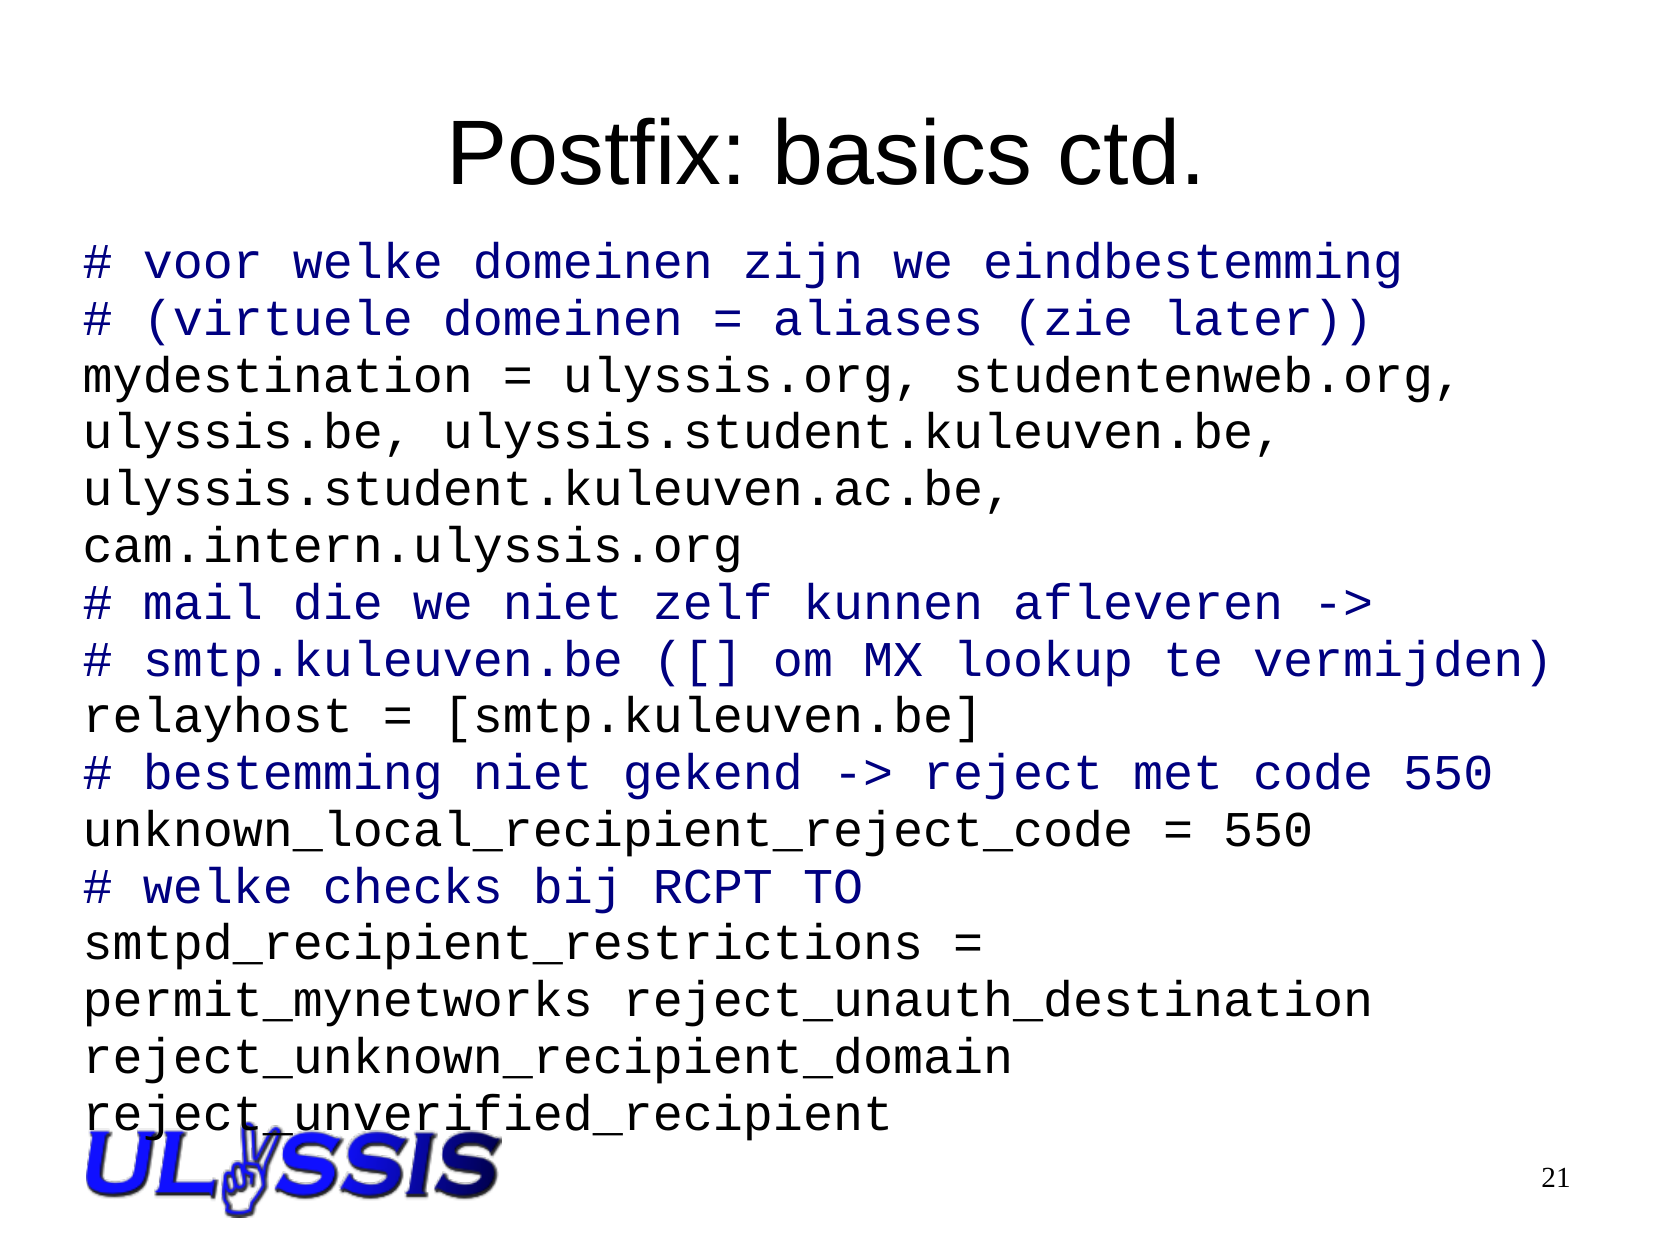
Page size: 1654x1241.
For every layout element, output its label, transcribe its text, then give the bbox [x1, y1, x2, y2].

title Postfix: basics ctd. [82, 56, 1571, 237]
list # voor welke domeinen zijn we eindbestemming # (virtuele domeinen = aliases (zie later)) mydestination = ulyssis.org, studentenweb.org, ulyssis.be, ulyssis.student.kuleuven.be, ulyssis.student.kuleuven.ac.be, cam.intern.ulyssis.org # mail die we niet zelf kunnen afleveren -> # smtp.kuleuven.be ([] om MX lookup te vermijden) relayhost = [smtp.kuleuven.be] # bestemming niet gekend -> reject met code 550 unknown_local_recipient_reject_code = 550 # welke checks bij RCPT TO smtpd_recipient_restrictions = permit_mynetworks reject_unauth_destination reject_unknown_recipient_domain reject_unverified_recipient [82, 237, 1571, 1151]
picture [86, 1151, 502, 1218]
